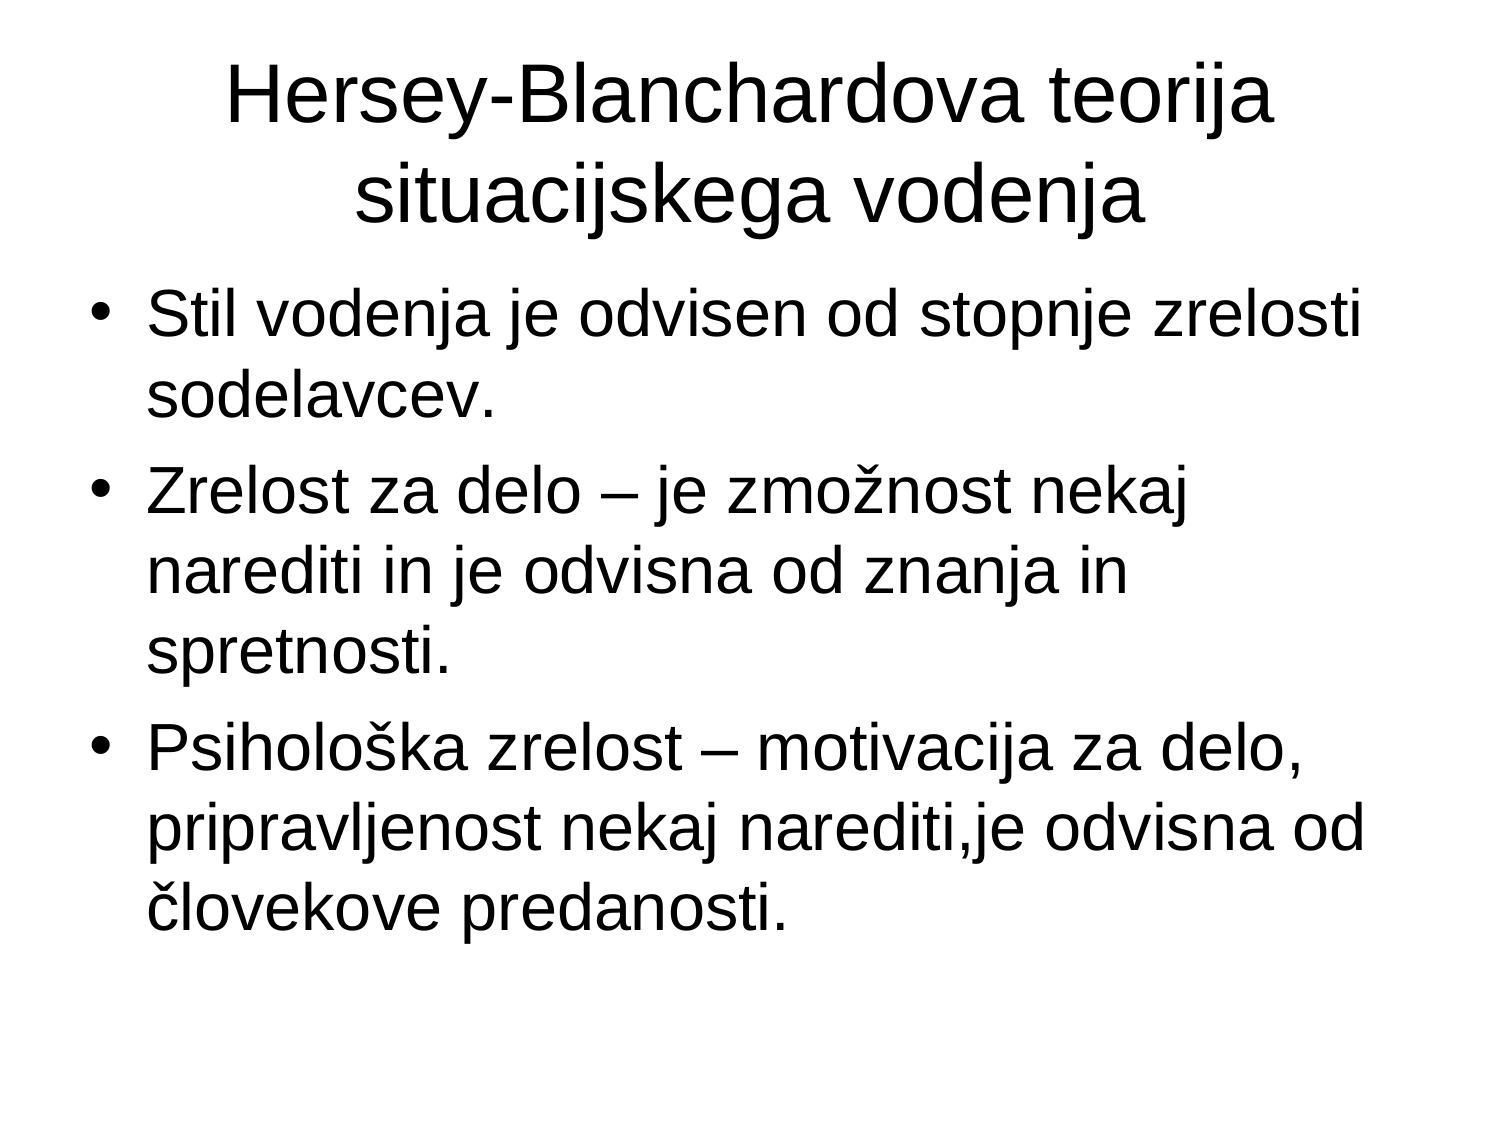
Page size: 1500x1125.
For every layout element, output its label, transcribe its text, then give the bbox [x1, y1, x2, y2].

list Stil vodenja je odvisen od stopnje zrelosti sodelavcev. Zrelost za delo – je zmožnost nekaj narediti in je odvisna od znanja in spretnosti. Psihološka zrelost – motivacija za delo, pripravljenost nekaj narediti,je odvisna od človekove predanosti. [75, 262, 1426, 1006]
title Hersey-Blanchardova teorija situacijskega vodenja [75, 31, 1426, 247]
